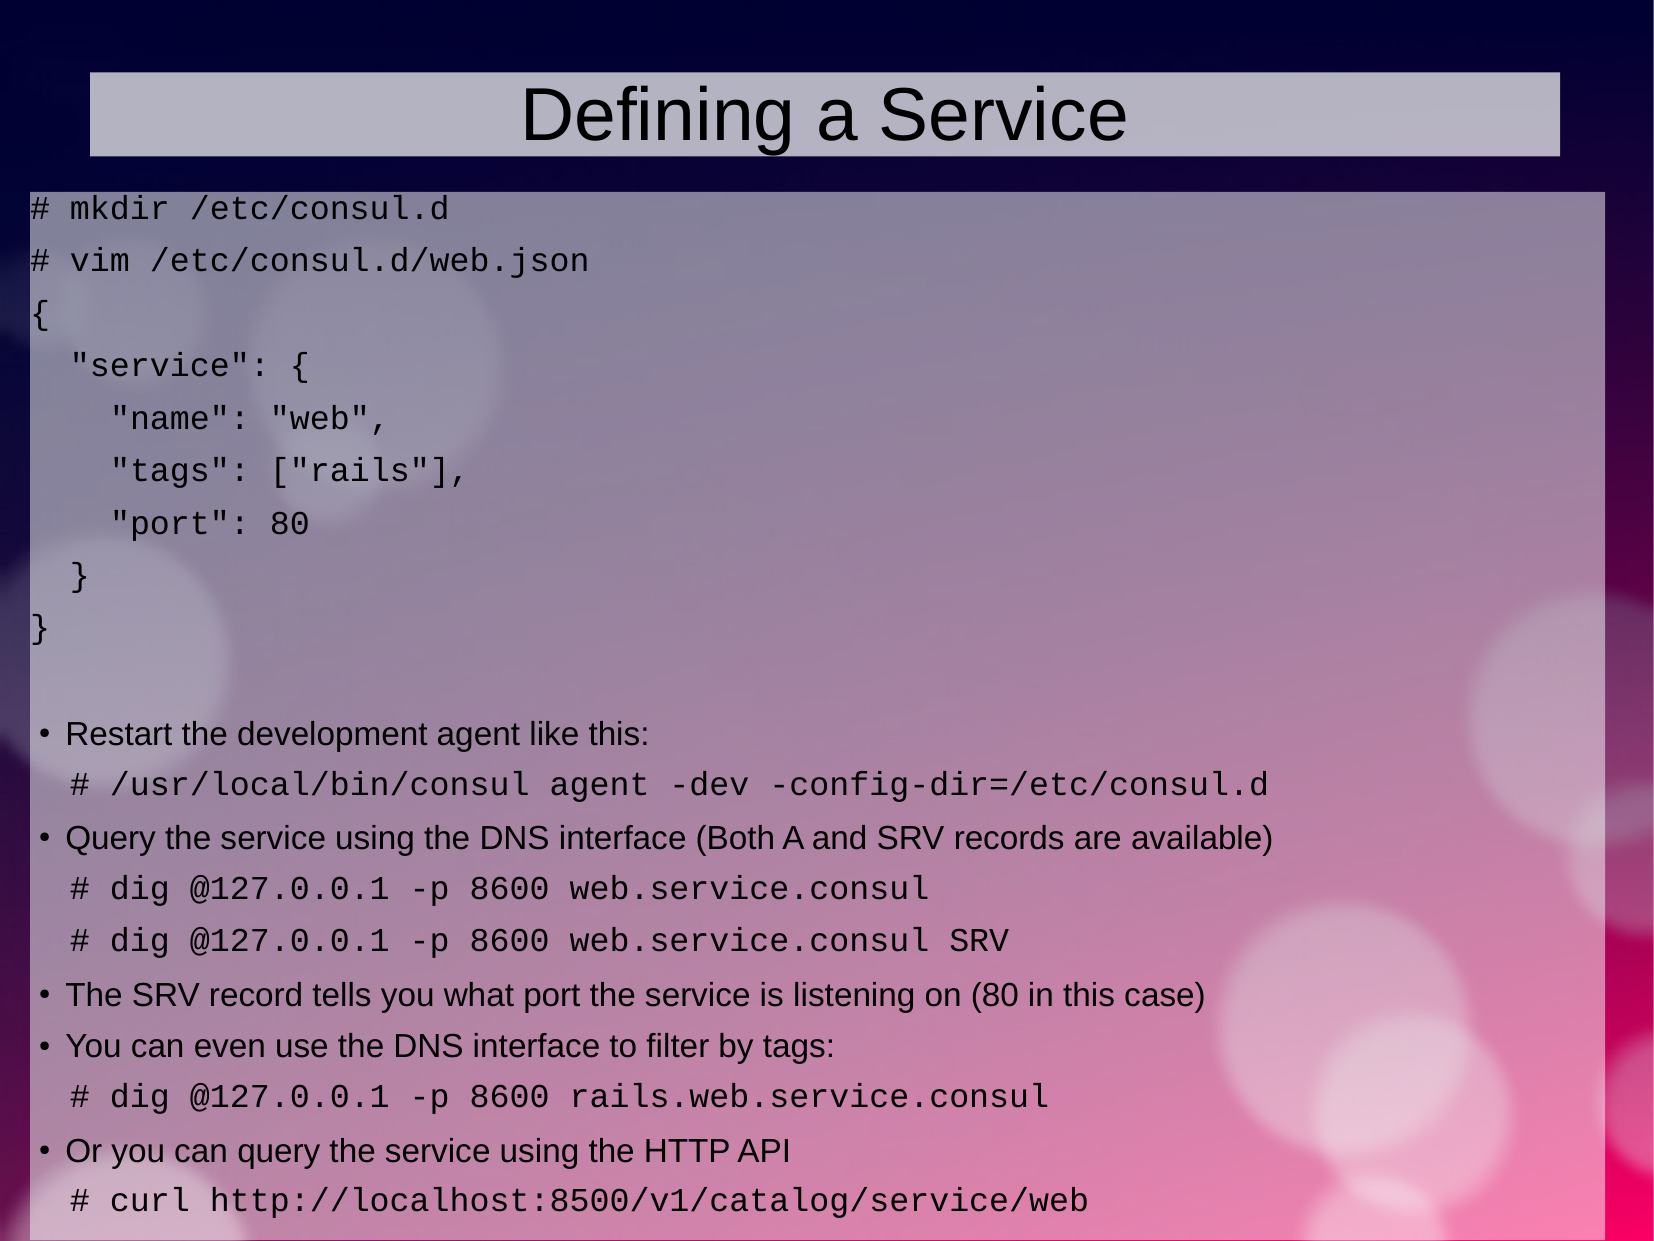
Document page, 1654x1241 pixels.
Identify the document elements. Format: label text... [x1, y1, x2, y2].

text_box Defining a Service [90, 72, 1561, 157]
list # mkdir /etc/consul.d # vim /etc/consul.d/web.json { "service": { "name": "web", "tags": ["rails"], "port": 80 } } Restart the development agent like this: # /usr/local/bin/consul agent -dev -config-dir=/etc/consul.d Query the service using the DNS interface (Both A and SRV records are available) # dig @127.0.0.1 -p 8600 web.service.consul # dig @127.0.0.1 -p 8600 web.service.consul SRV The SRV record tells you what port the service is listening on (80 in this case) You can even use the DNS interface to filter by tags: # dig @127.0.0.1 -p 8600 rails.web.service.consul Or you can query the service using the HTTP API # curl http://localhost:8500/v1/catalog/service/web [30, 191, 1606, 1241]
picture [0, 0, 1654, 1241]
